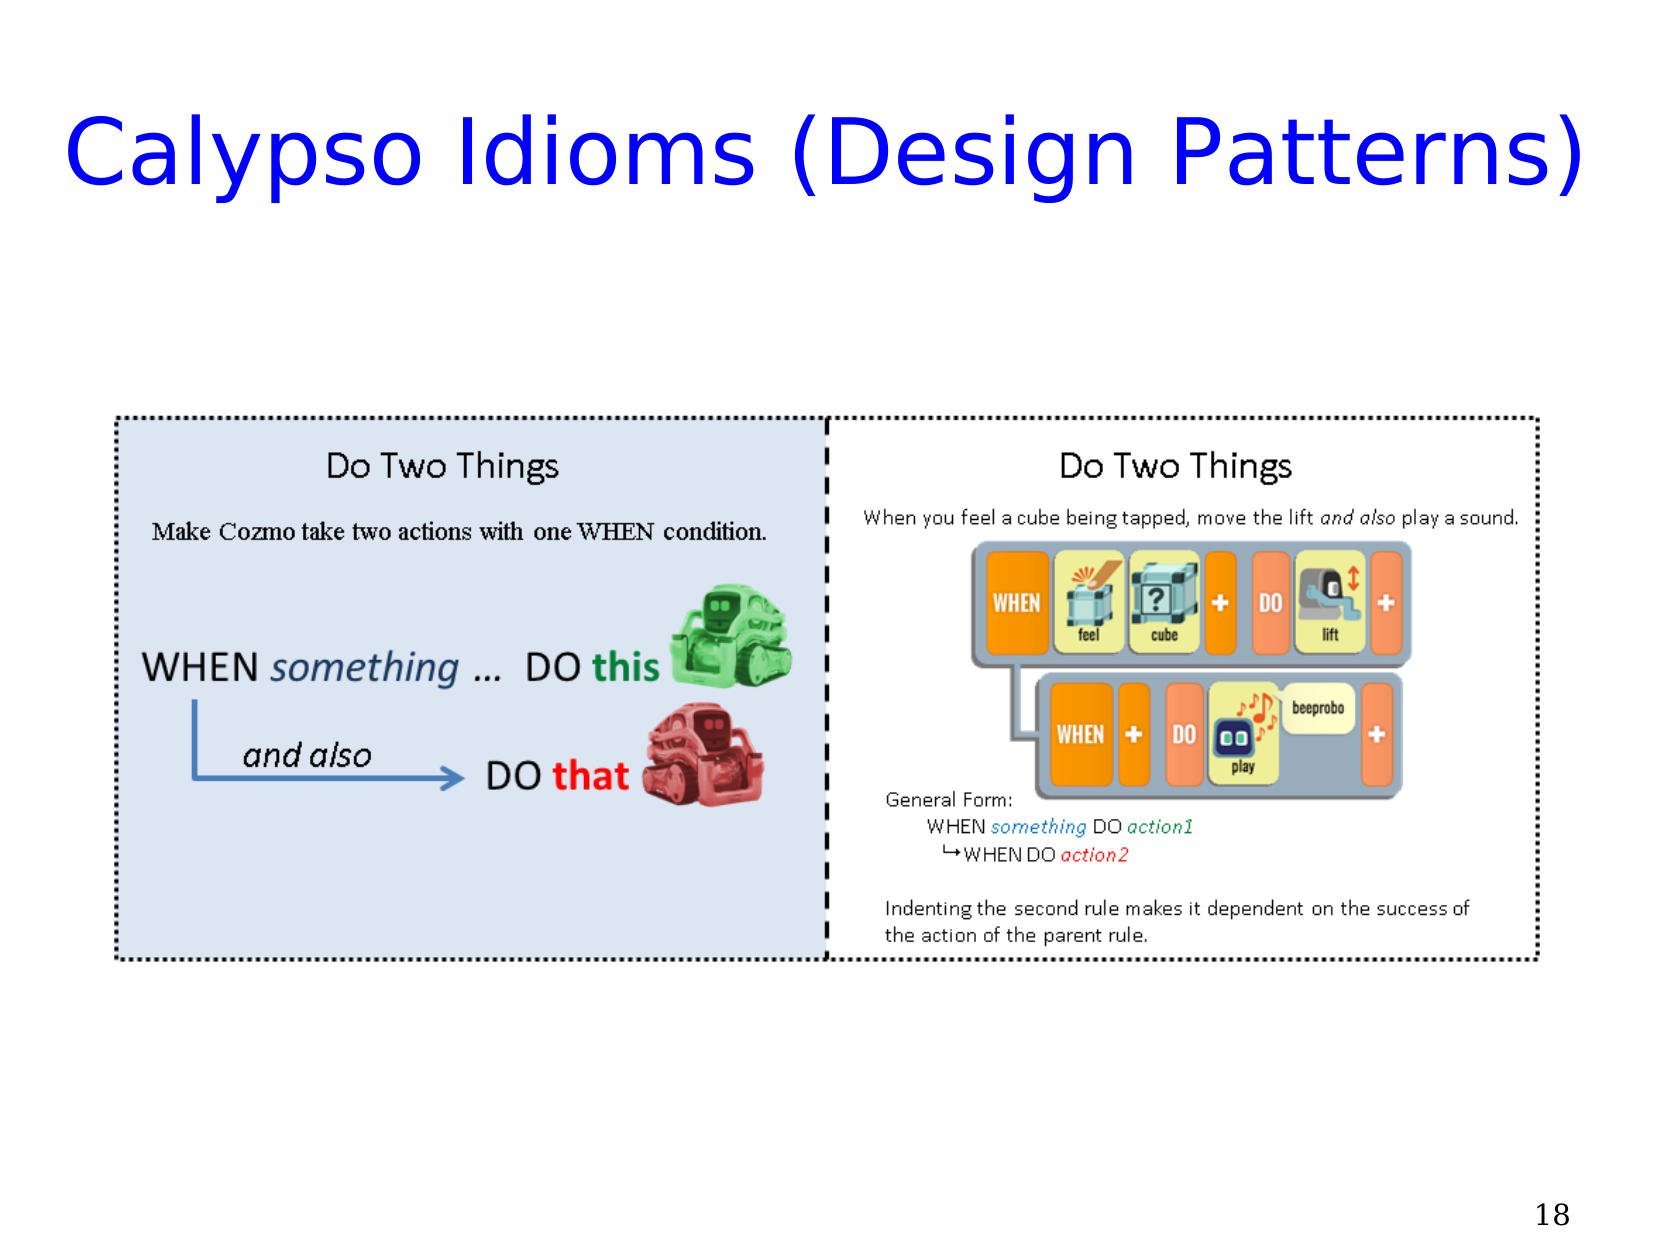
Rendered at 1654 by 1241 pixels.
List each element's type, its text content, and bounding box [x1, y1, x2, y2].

title Calypso Idioms (Design Patterns) [0, 45, 1654, 261]
picture [82, 290, 1571, 1109]
